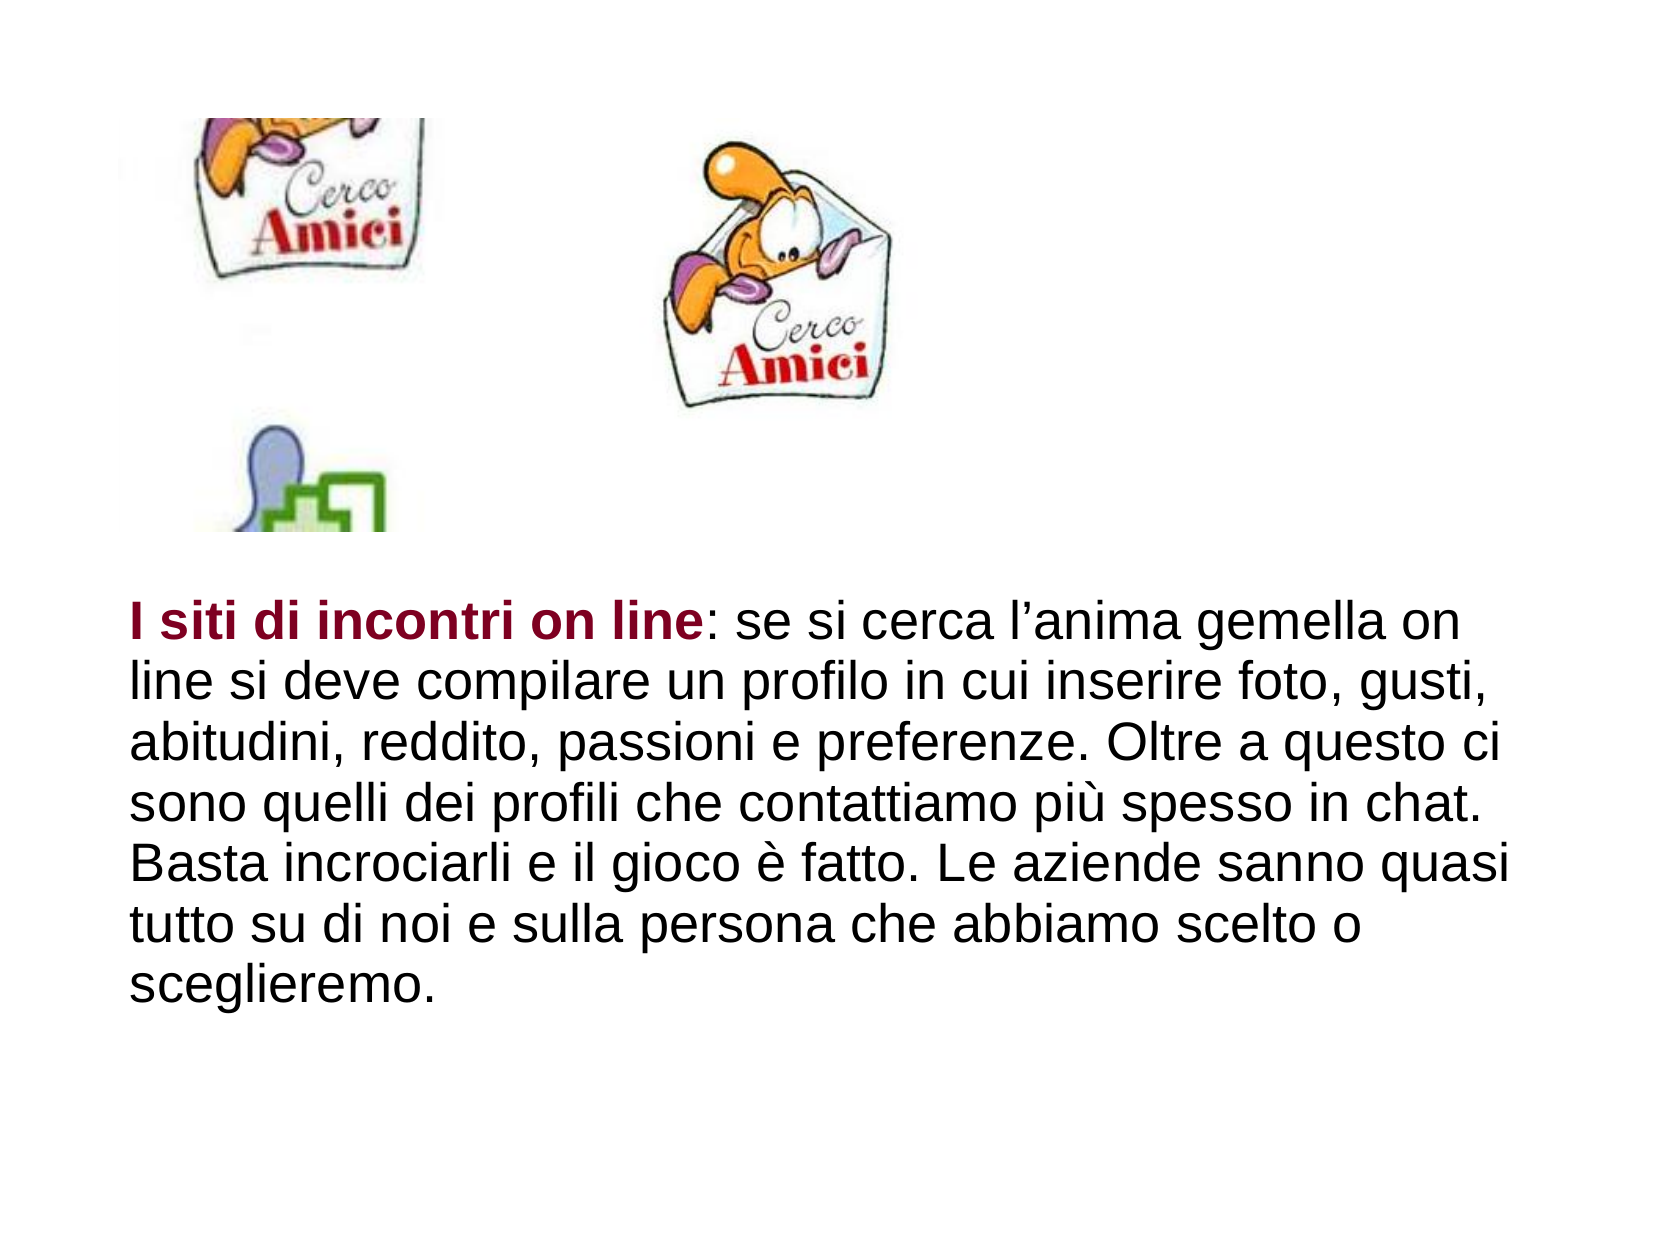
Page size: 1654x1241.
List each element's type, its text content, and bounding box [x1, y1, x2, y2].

list I siti di incontri on line: se si cerca l’anima gemella on line si deve compilare un profilo in cui inserire foto, gusti, abitudini, reddito, passioni e preferenze. Oltre a questo ci sono quelli dei profili che contattiamo più spesso in chat. Basta incrociarli e il gioco è fatto. Le aziende sanno quasi tutto su di noi e sulla persona che abbiamo scelto o sceglieremo. [59, 590, 1548, 1069]
picture [118, 118, 502, 532]
picture [590, 118, 982, 431]
